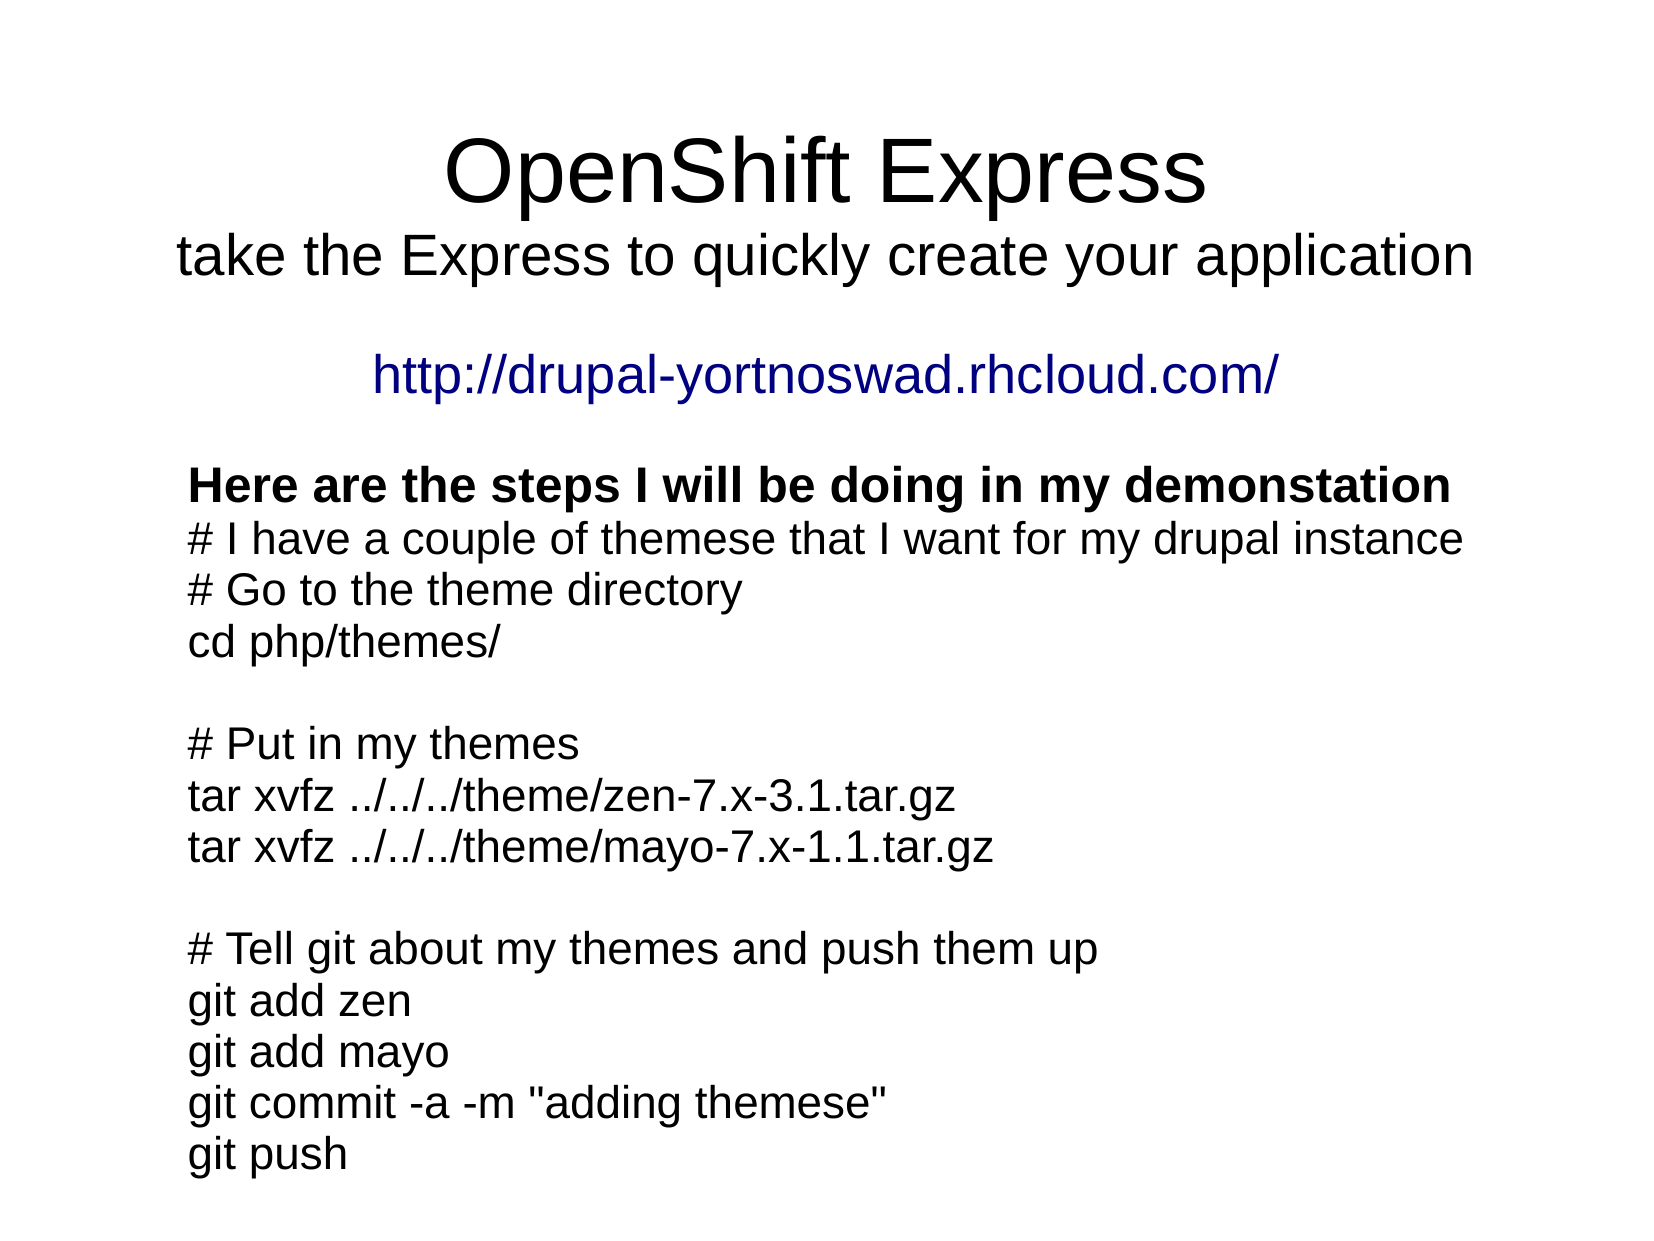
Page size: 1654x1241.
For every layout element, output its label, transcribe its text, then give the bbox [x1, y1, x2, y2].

text_box http://drupal-yortnoswad.rhcloud.com/ [357, 337, 1296, 413]
text_box Here are the steps I will be doing in my demonstation # I have a couple of themese that I want for my drupal instance # Go to the theme directory cd php/themes/ # Put in my themes tar xvfz ../../../theme/zen-7.x-3.1.tar.gz tar xvfz ../../../theme/mayo-7.x-1.1.tar.gz # Tell git about my themes and push them up git add zen git add mayo git commit -a -m "adding themese" git push [173, 450, 1480, 1187]
text_box OpenShift Express take the Express to quickly create your application [161, 112, 1492, 295]
